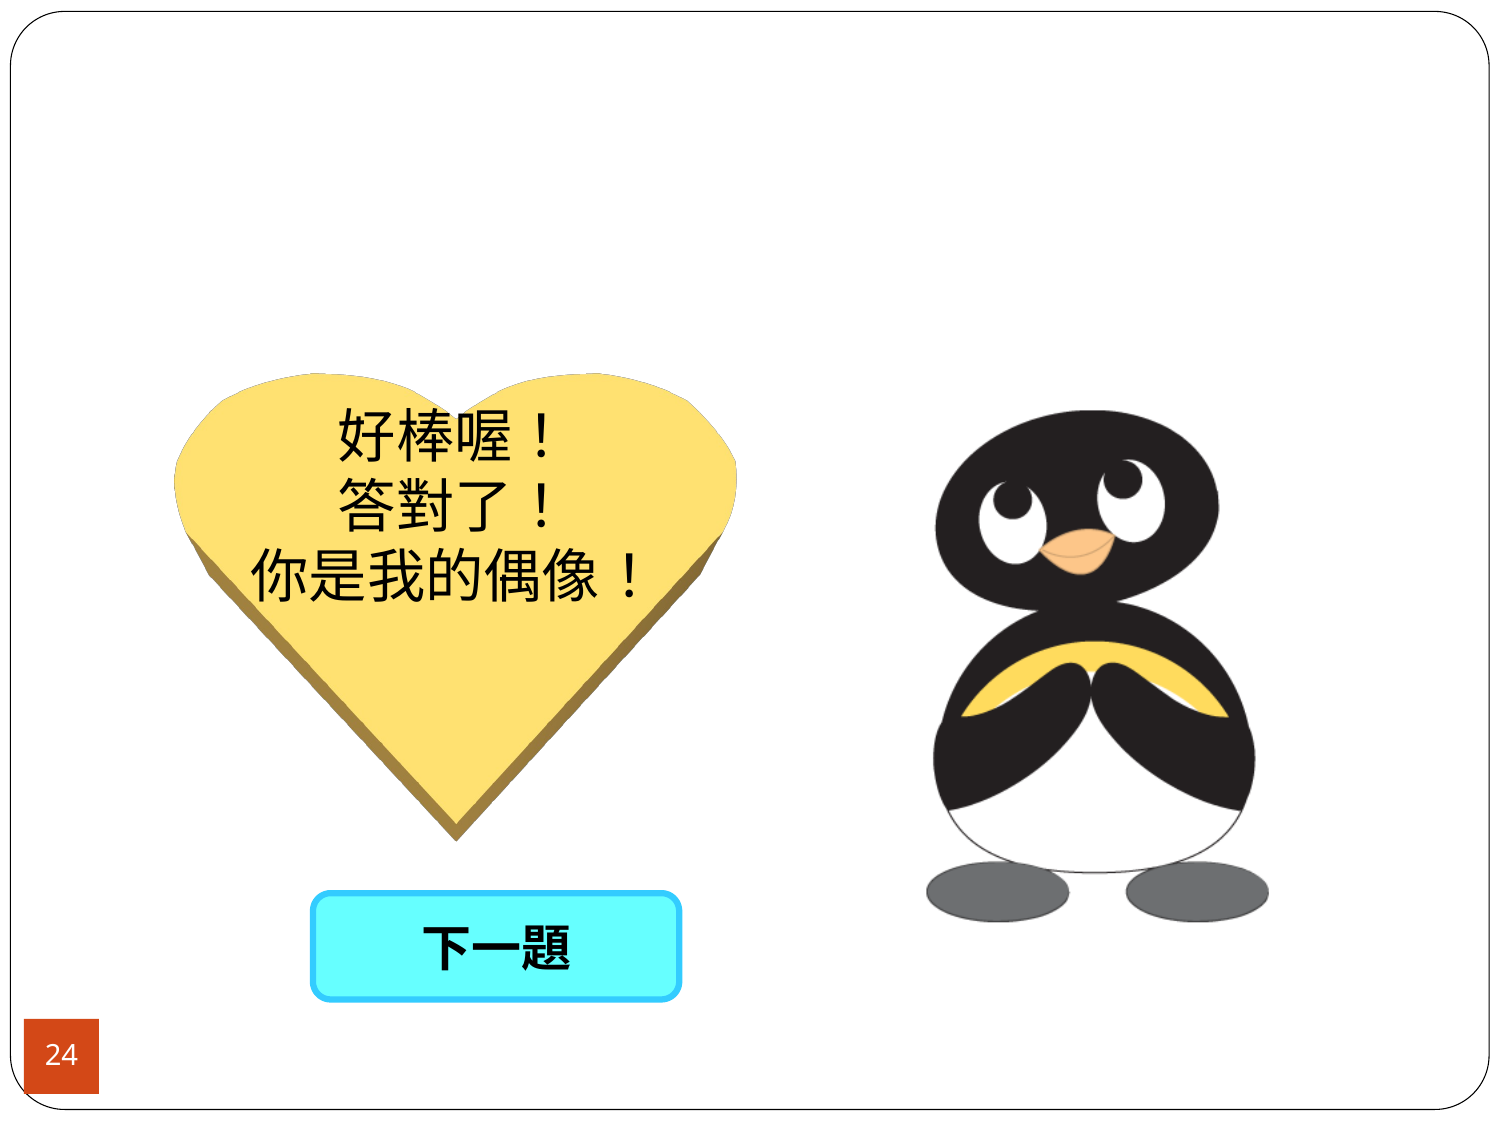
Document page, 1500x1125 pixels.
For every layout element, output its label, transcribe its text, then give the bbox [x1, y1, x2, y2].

text_box 24 [23, 1018, 99, 1094]
text_box 下一題 [312, 893, 680, 1000]
picture [832, 243, 1285, 953]
text_box 好棒喔！ 答對了！ 你是我的偶像！ [176, 375, 735, 821]
